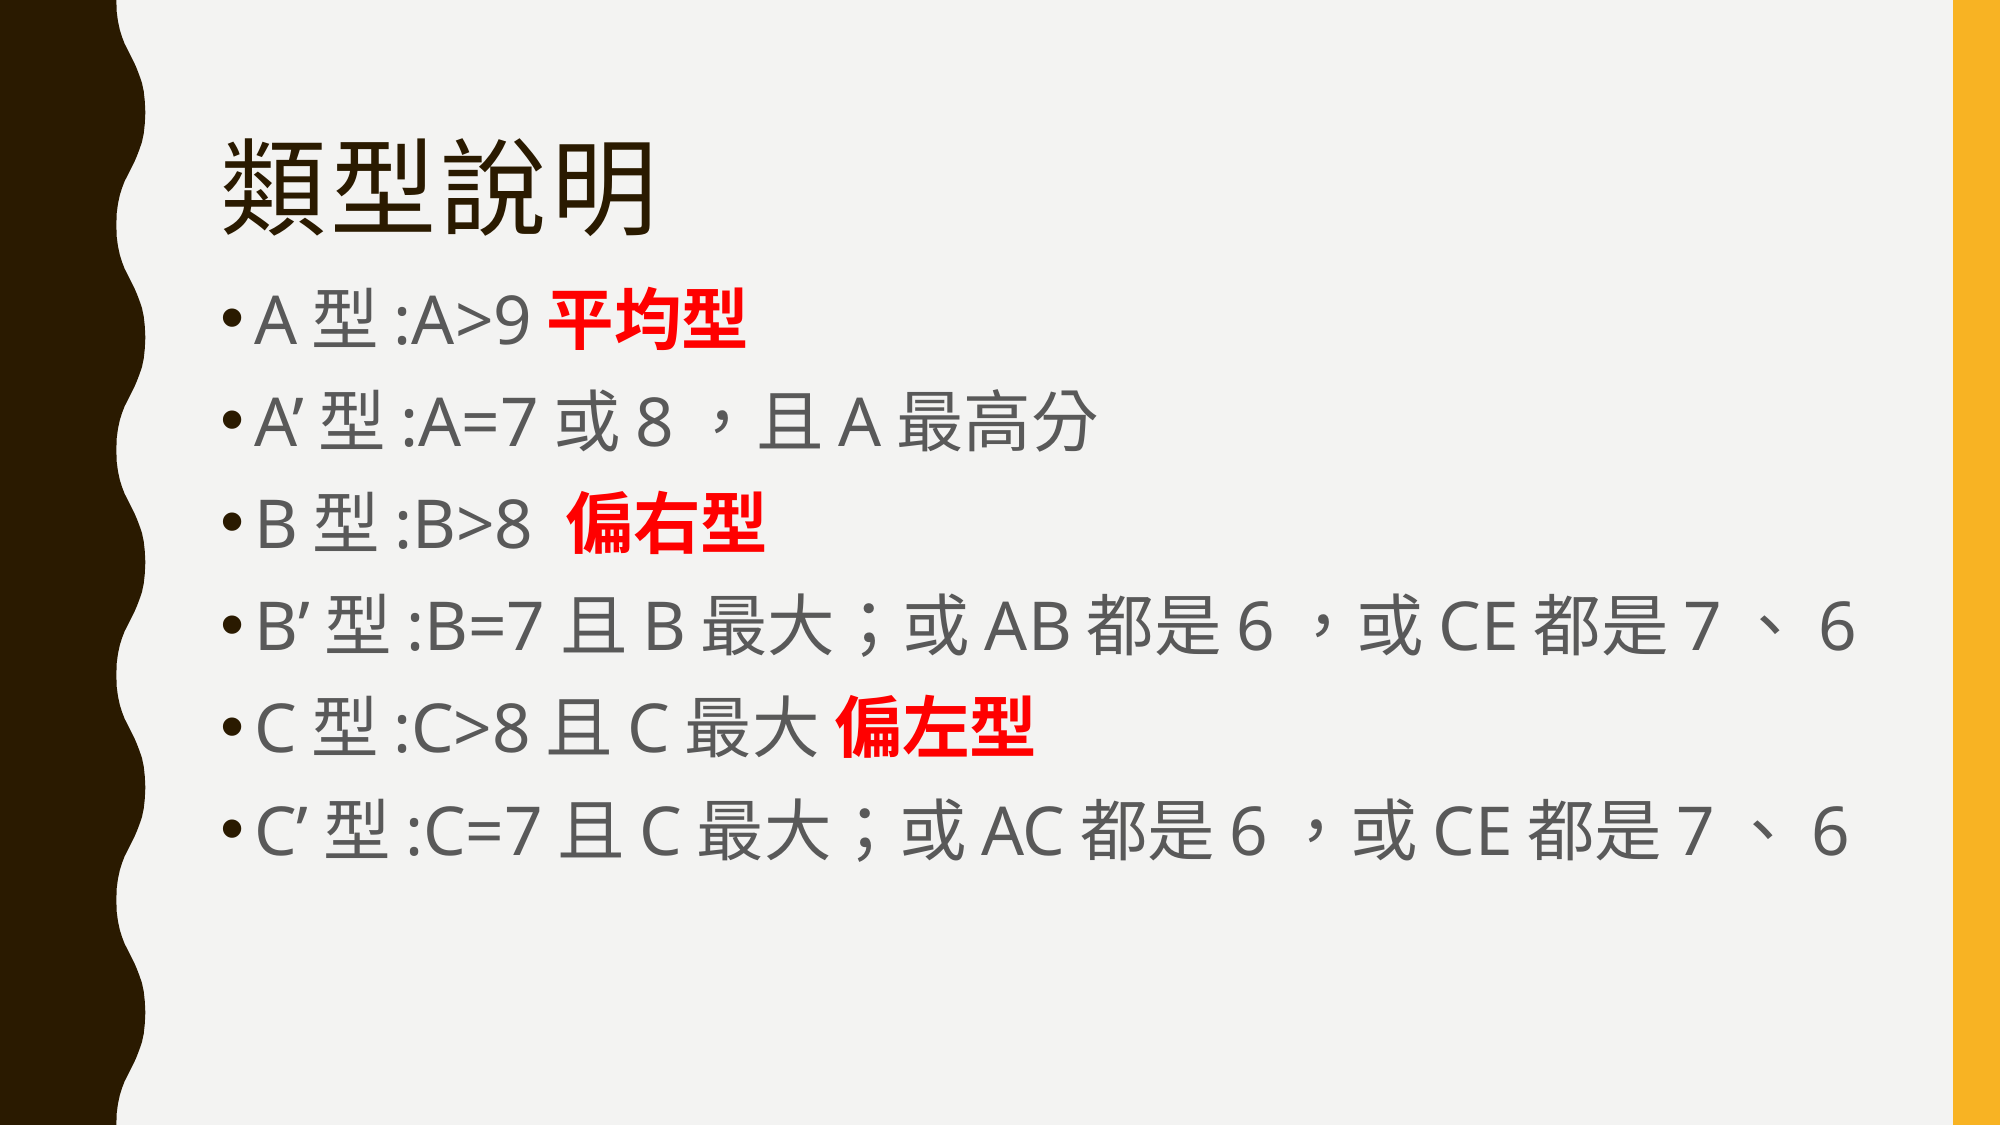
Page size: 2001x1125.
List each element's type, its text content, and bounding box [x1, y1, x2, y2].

title 類型說明 [205, 128, 1876, 261]
list A型:A>9平均型 A’型:A=7或8，且A最高分 B型:B>8 偏右型 B’型:B=7且B最大；或AB都是6，或CE都是7、6 C型:C>8且C最大 偏左型 C’型:C=7且C最大；或AC都是6，或CE都是7、6 [205, 261, 1876, 997]
